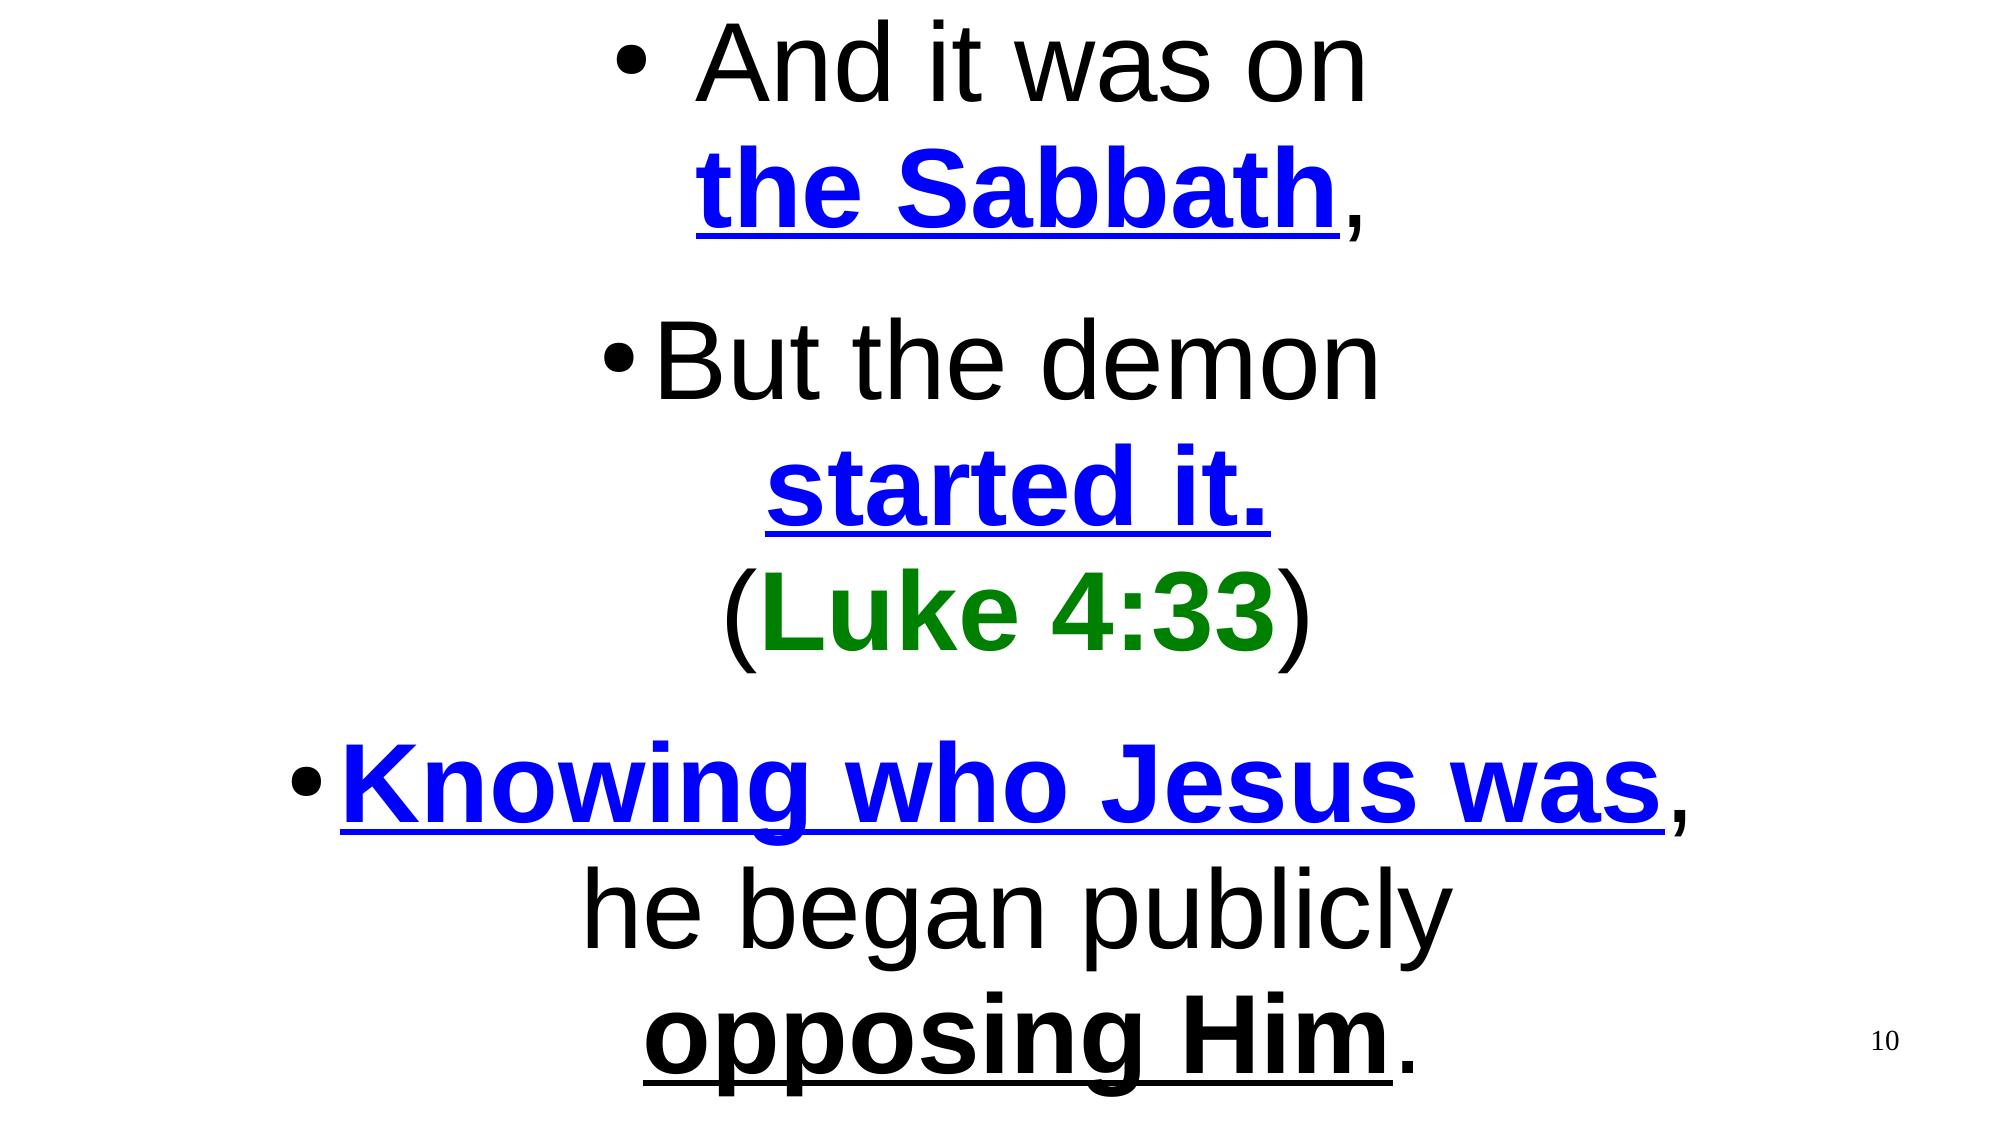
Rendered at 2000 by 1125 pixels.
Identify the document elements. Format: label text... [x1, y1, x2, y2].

list And it was on the Sabbath, But the demon started it. (Luke 4:33) Knowing who Jesus was, he began publicly opposing Him. [0, 0, 1996, 1123]
